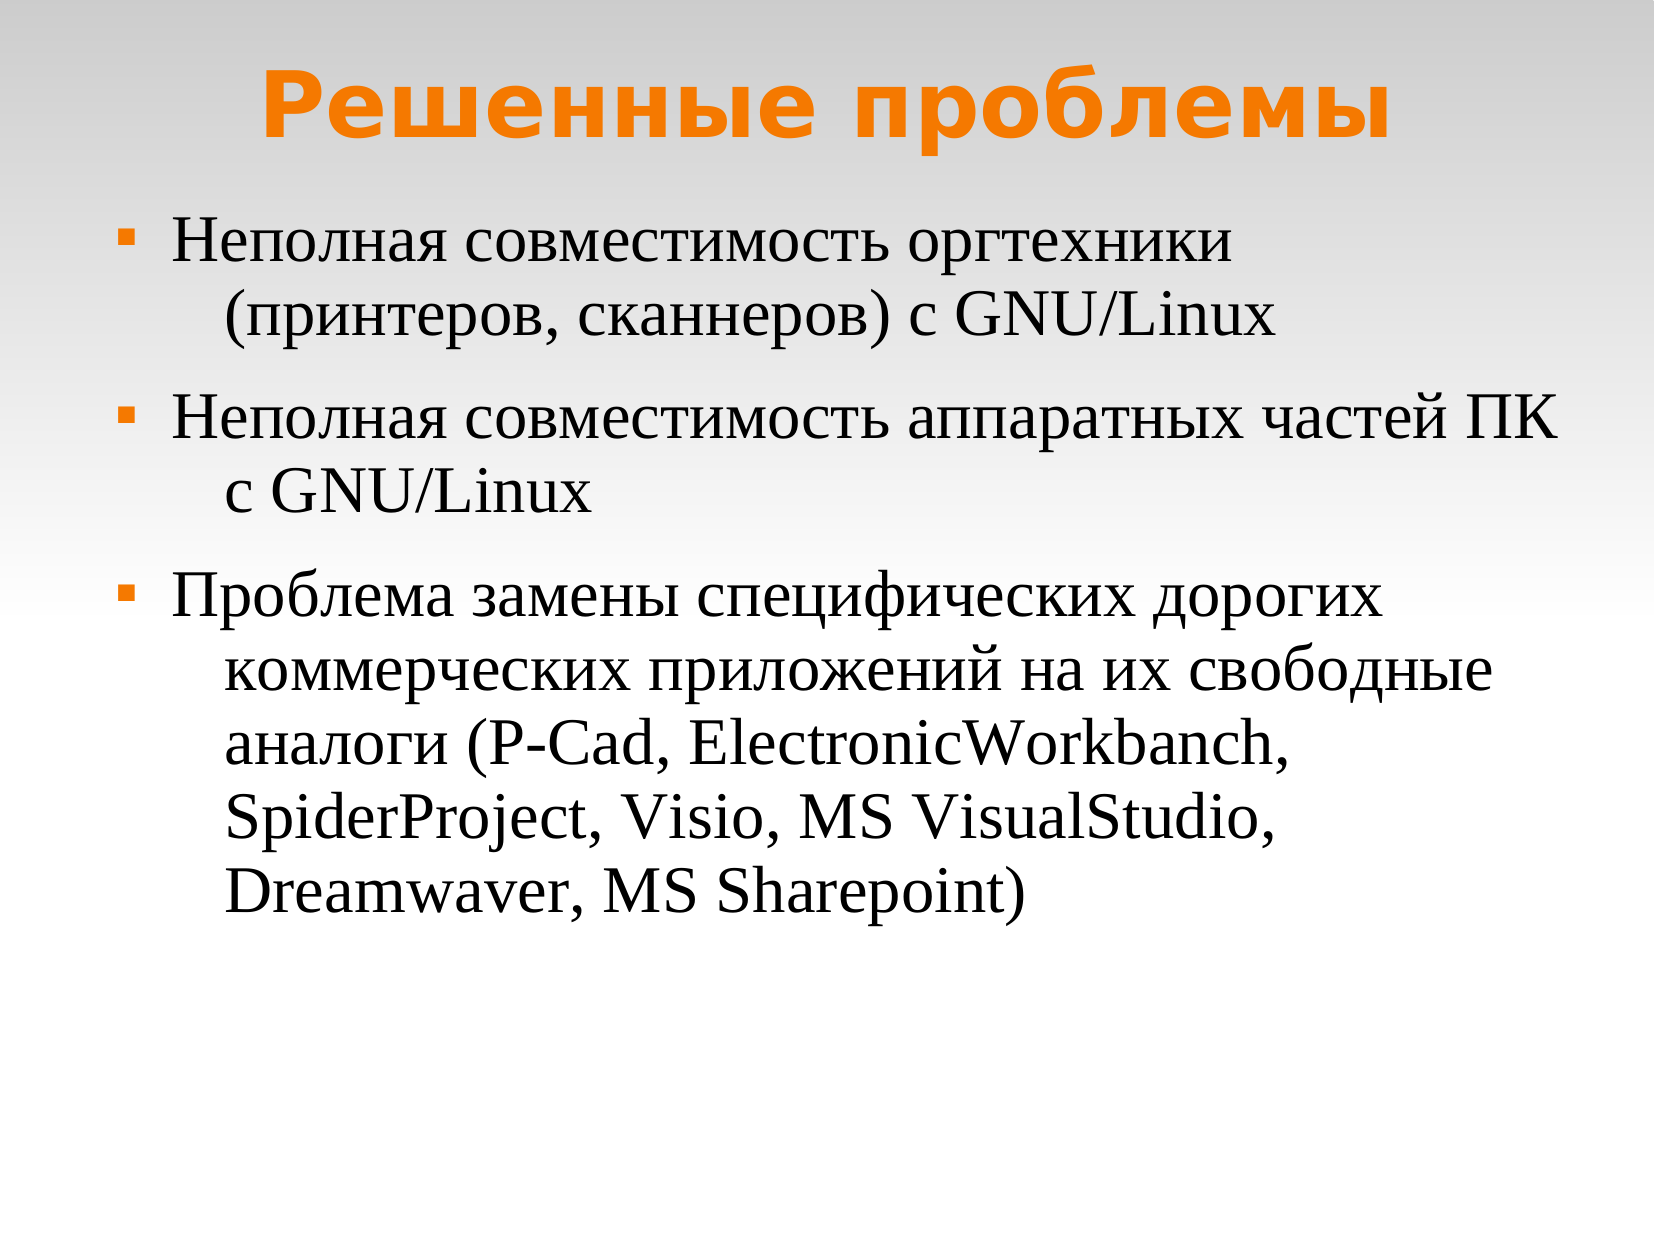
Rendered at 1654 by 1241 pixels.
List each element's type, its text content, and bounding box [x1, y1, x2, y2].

title Решенные проблемы [82, 9, 1571, 201]
list Неполная совместимость оргтехники (принтеров, сканнеров) с GNU/Linux Неполная совместимость аппаратных частей ПК с GNU/Linux Проблема замены специфических дорогих коммерческих приложений на их свободные аналоги (P-Cad, ElectronicWorkbanch, SpiderProject, Visio, MS VisualStudio, Dreamwaver, MS Sharepoint) [82, 201, 1571, 1006]
